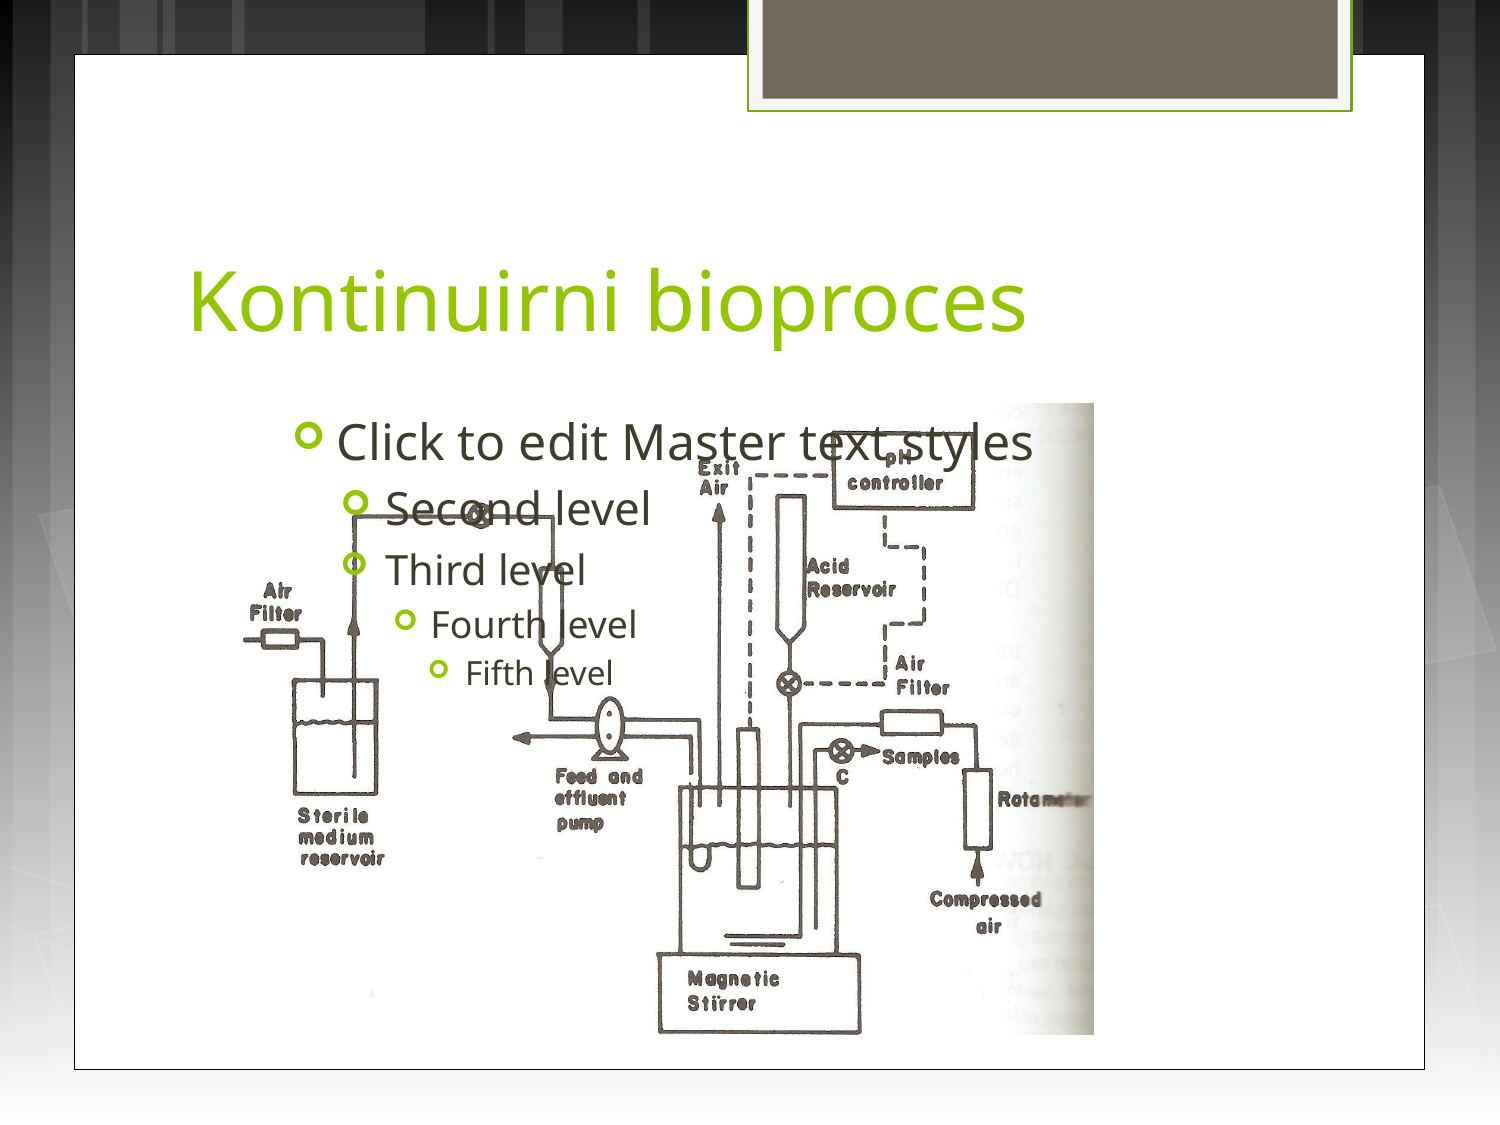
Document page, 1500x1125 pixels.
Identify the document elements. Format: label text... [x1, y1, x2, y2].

title Kontinuirni bioproces [171, 168, 1324, 357]
picture [221, 403, 1094, 1035]
